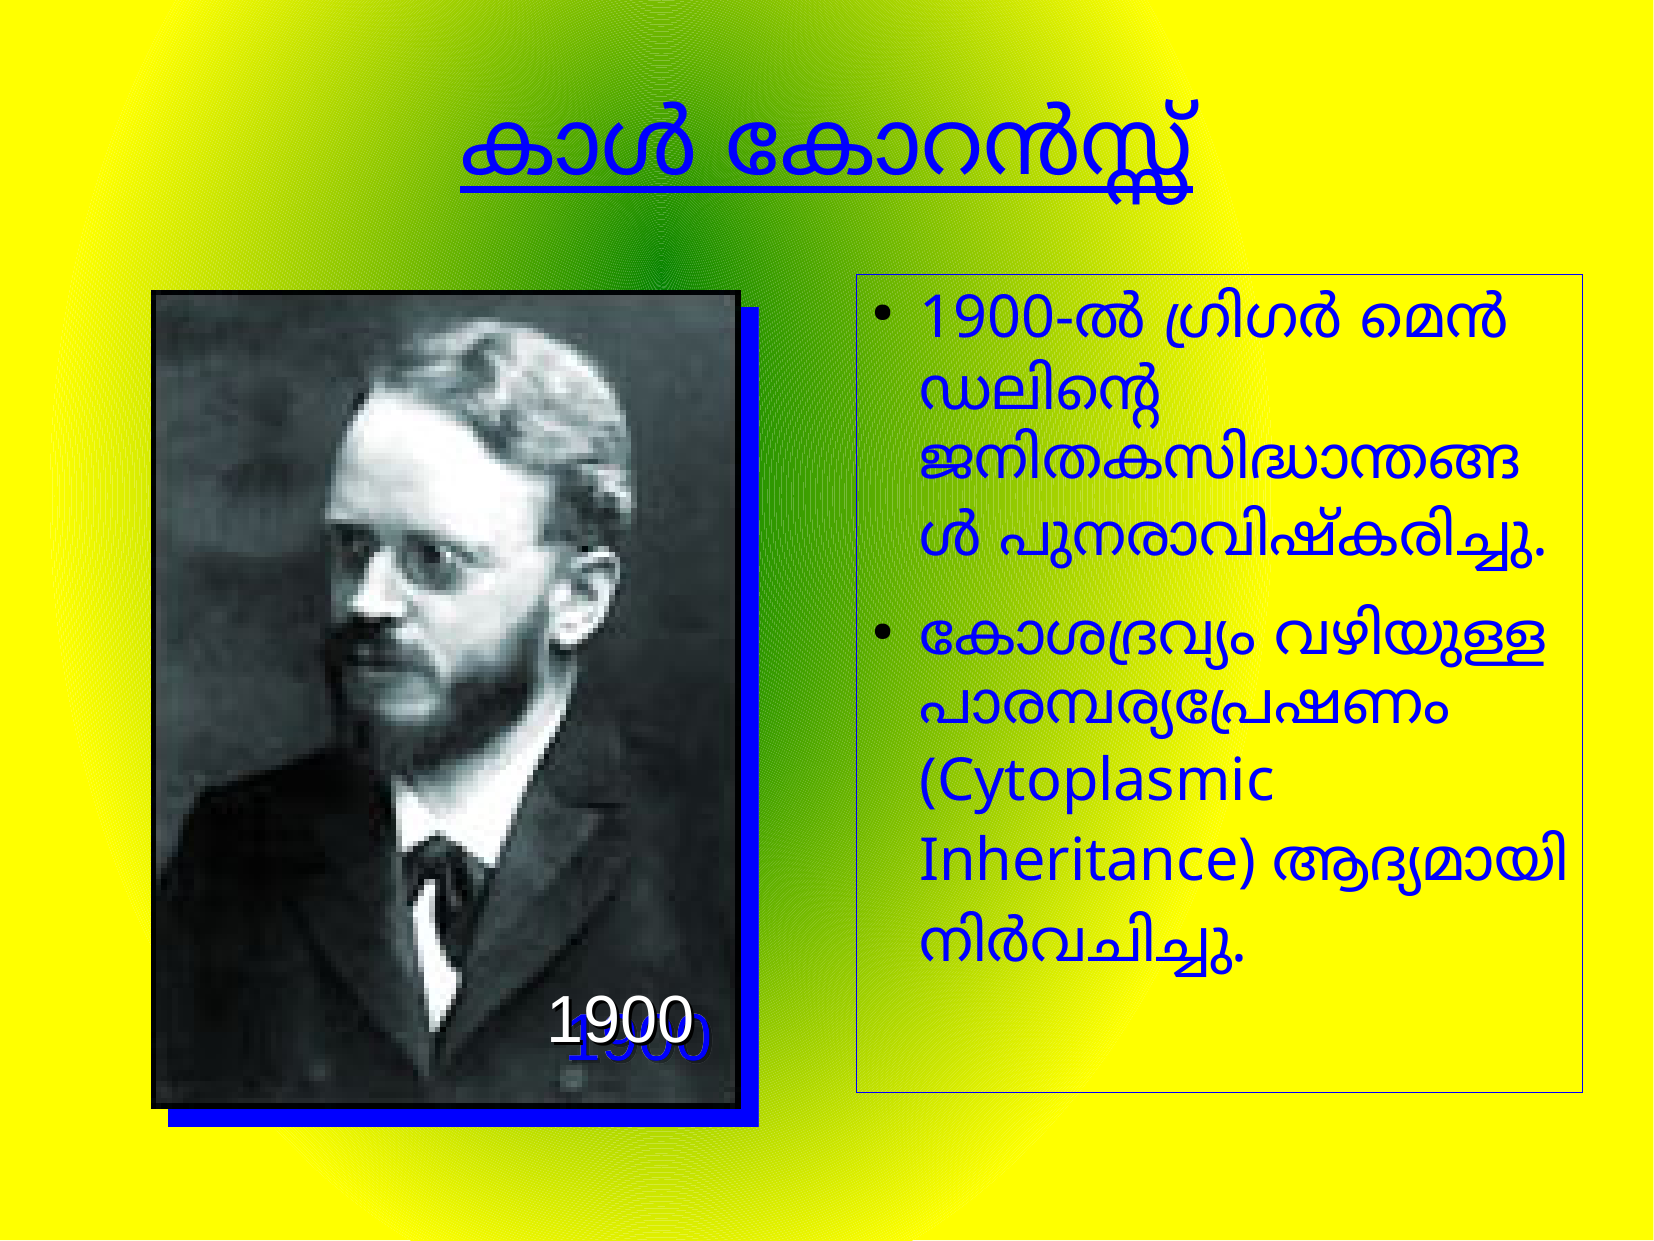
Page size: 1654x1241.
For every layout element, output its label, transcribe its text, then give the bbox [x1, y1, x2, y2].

picture [151, 290, 741, 1109]
title കാള്‍ കോറന്‍സ്സ് [82, 49, 1571, 257]
list 1900-ല്‍ ഗ്രിഗര്‍ മെന്‍ഡലിന്റെ ജനിതകസിദ്ധാന്തങ്ങള്‍ പുനരാവിഷ്കരിച്ചു. കോശദ്രവ്യം വഴിയുള്ള പാരമ്പര്യപ്രേഷണം (Cytoplasmic Inheritance) ആദ്യമായി നിര്‍വചിച്ചു. [856, 274, 1583, 1093]
text_box 1900 [531, 974, 711, 1064]
